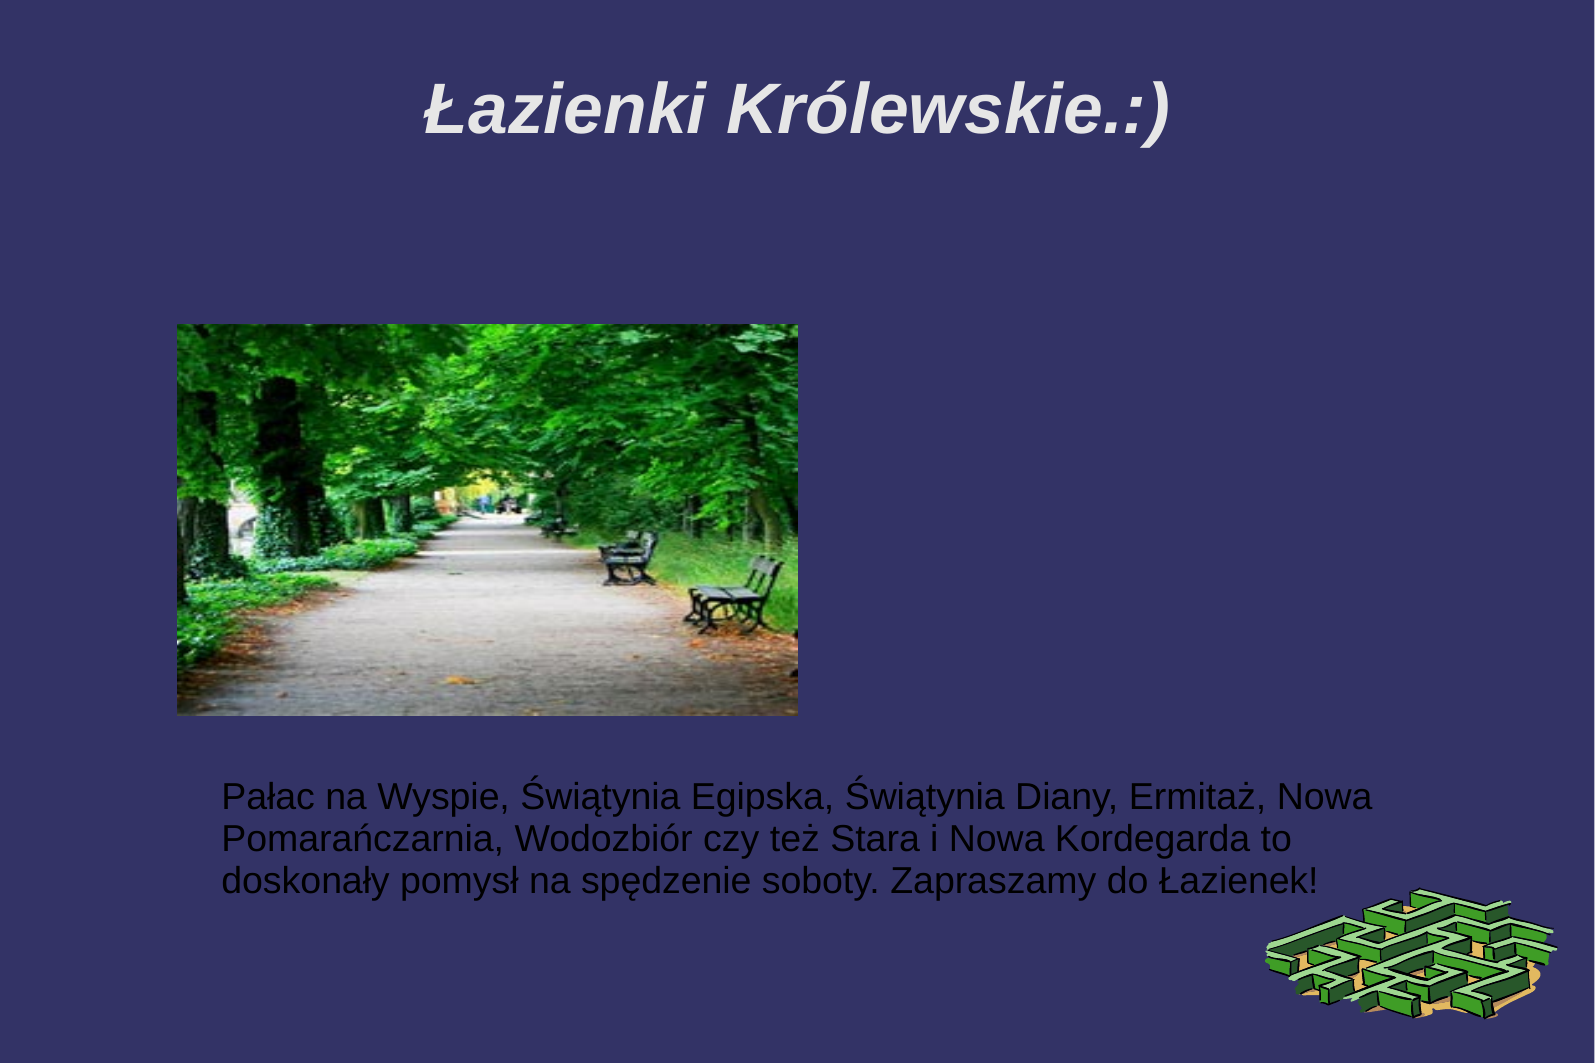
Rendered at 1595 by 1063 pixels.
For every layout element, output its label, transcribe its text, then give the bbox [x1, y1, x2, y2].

text_box Pałac na Wyspie, Świątynia Egipska, Świątynia Diany, Ermitaż, Nowa Pomarańczarnia, Wodozbiór czy też Stara i Nowa Kordegarda to doskonały pomysł na spędzenie soboty. Zapraszamy do Łazienek! [206, 767, 1477, 909]
picture [177, 324, 798, 716]
title Łazienki Królewskie.:) [117, 16, 1479, 194]
